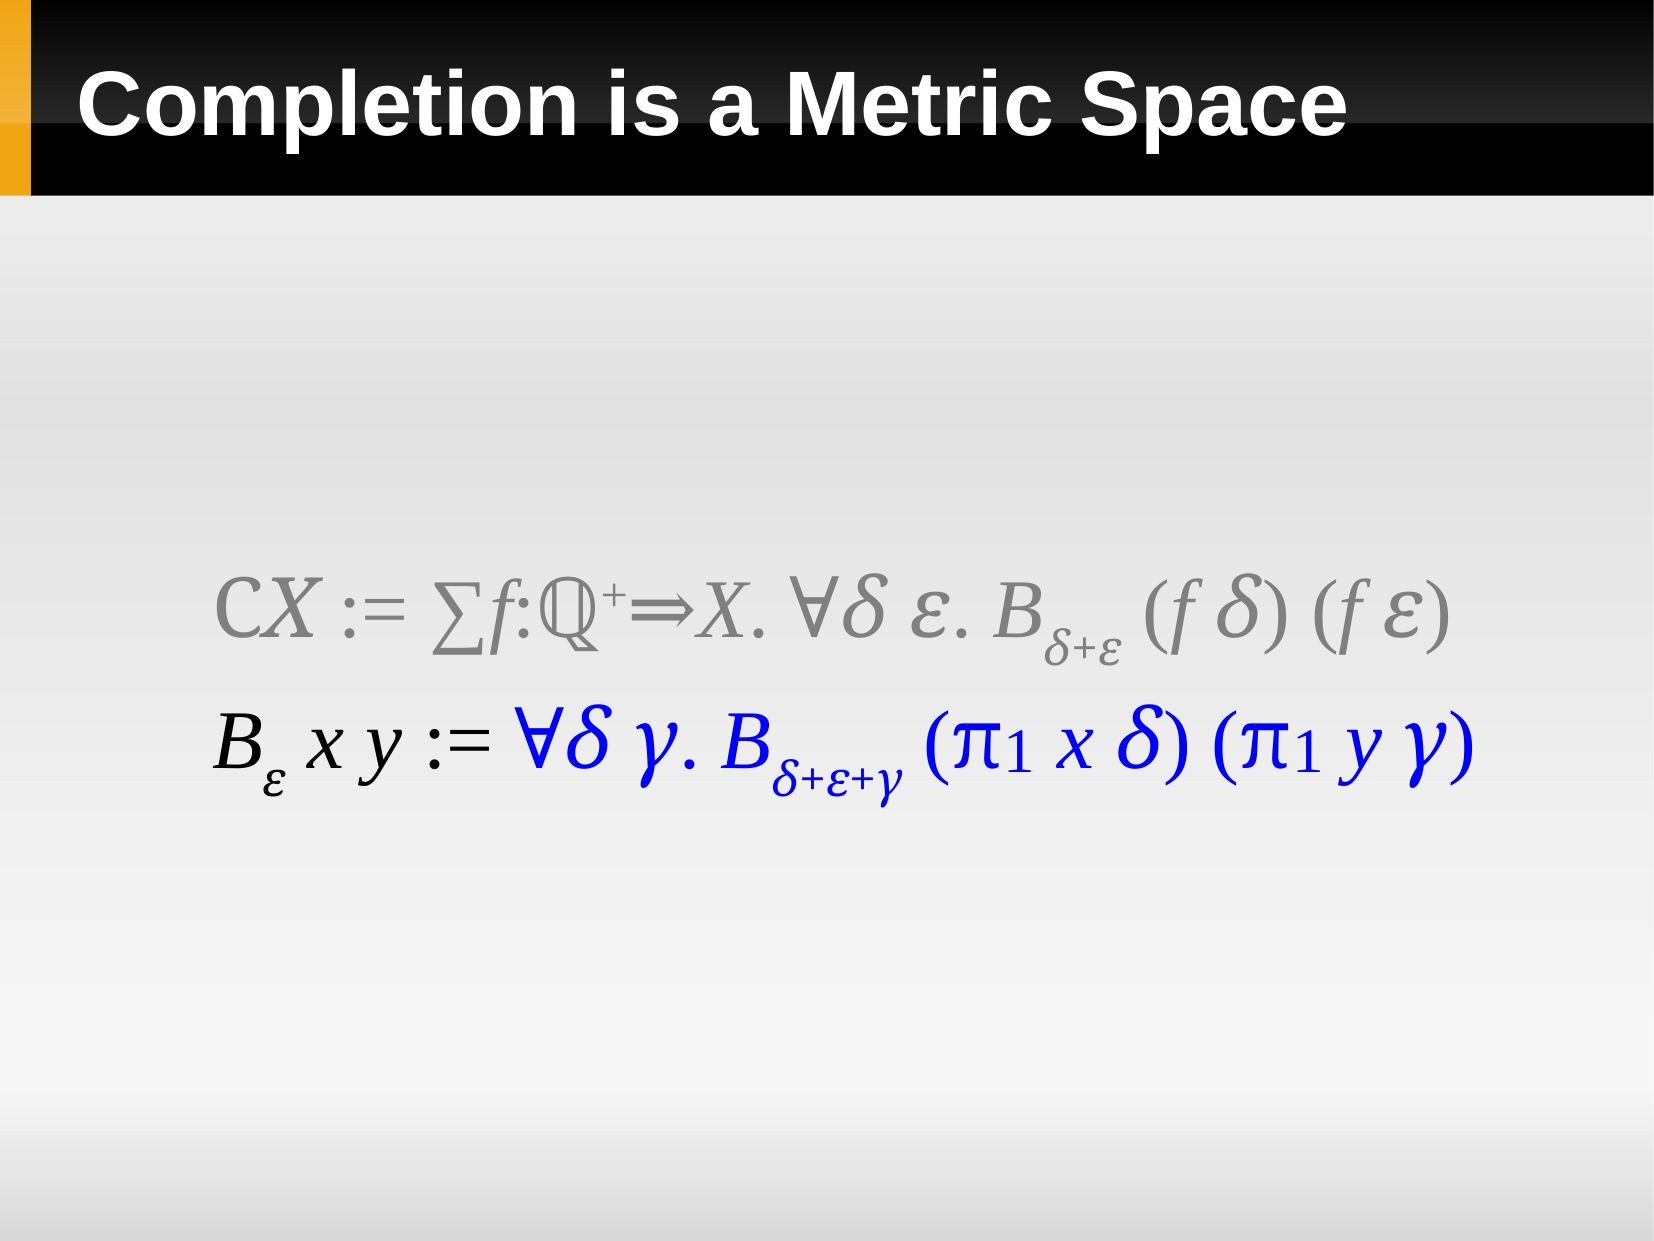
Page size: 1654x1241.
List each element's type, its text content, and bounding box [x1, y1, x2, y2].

picture [0, 0, 1654, 1241]
text_box CX := ∑f:ℚ+⇒X. ∀δ ε. Bδ+ε (f δ) (f ε) Bε x y := ∀δ γ. Bδ+ε+γ (π1 x δ) (π1 y γ) [197, 541, 1457, 788]
title Completion is a Metric Space [76, 7, 1565, 200]
